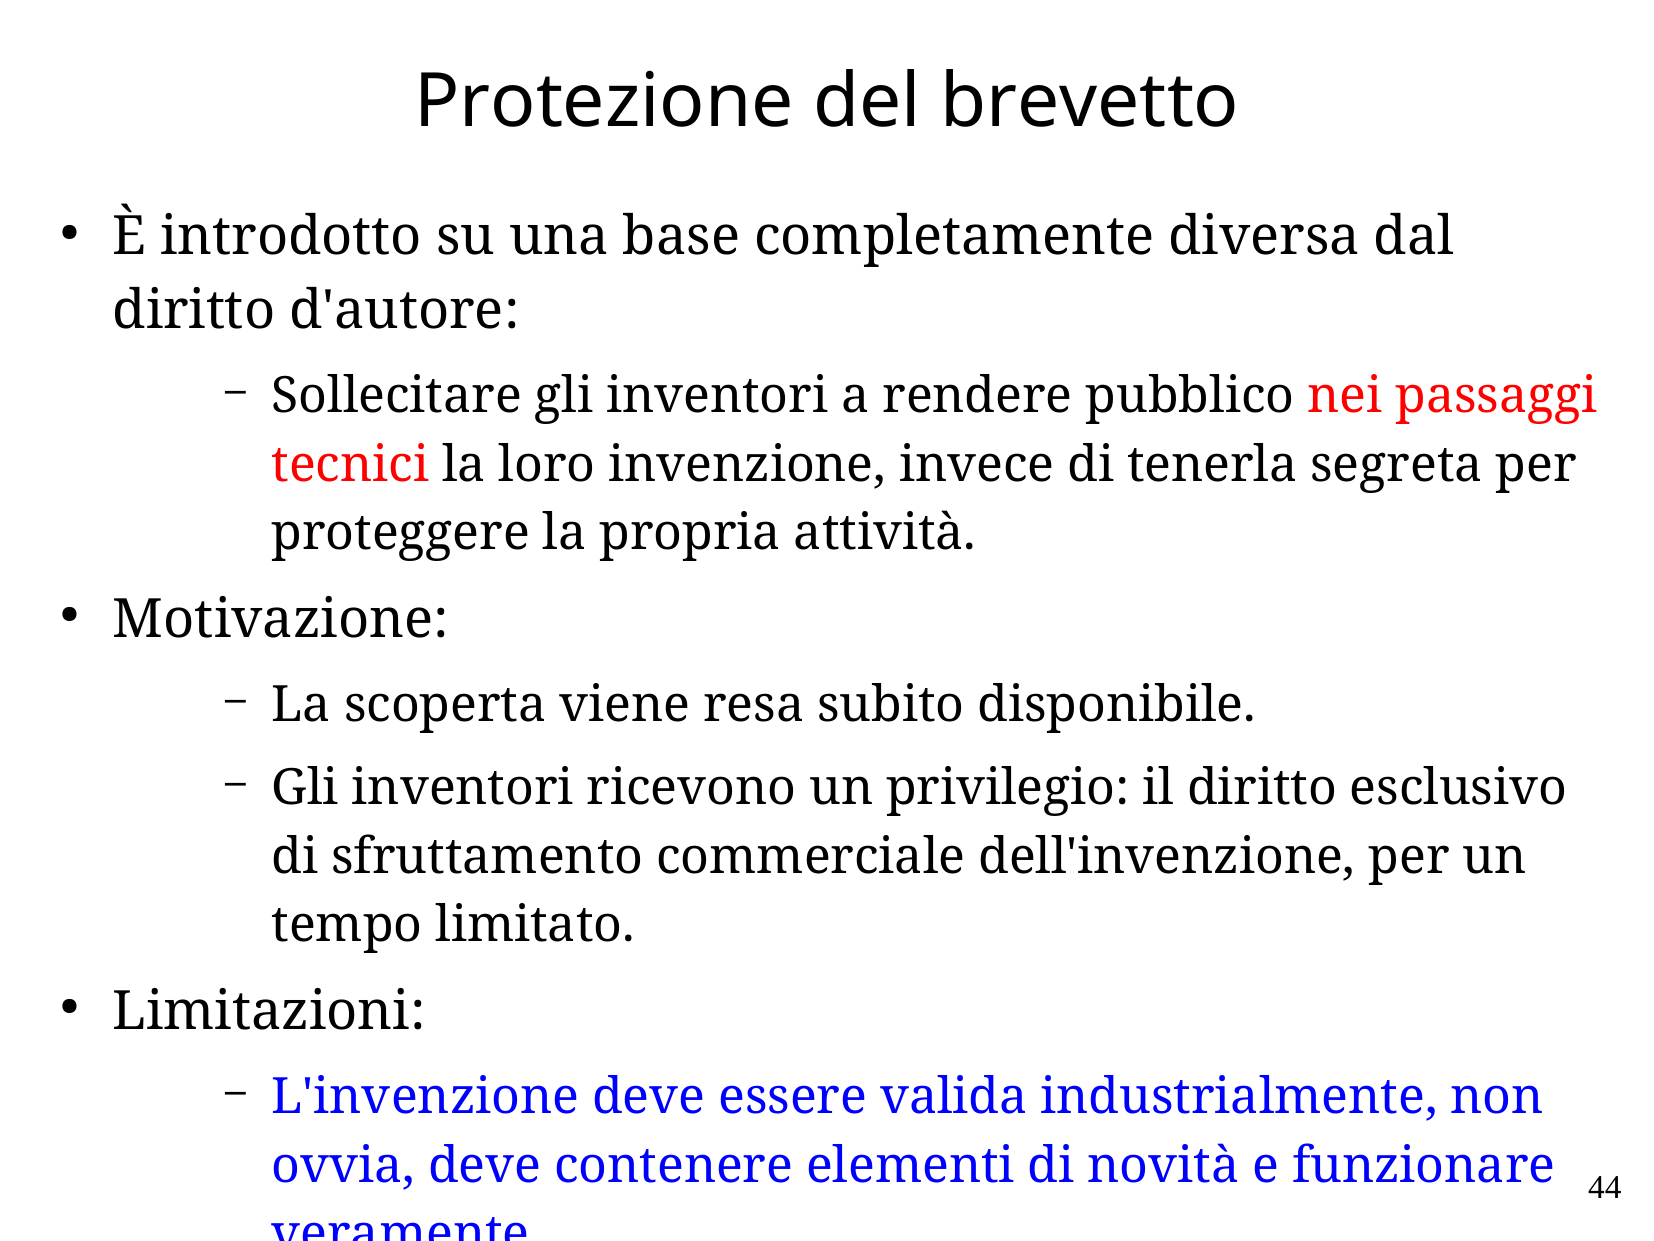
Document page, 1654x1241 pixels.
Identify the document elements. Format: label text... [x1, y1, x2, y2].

title Protezione del brevetto [37, 30, 1617, 166]
list È introdotto su una base completamente diversa dal diritto d'autore: Sollecitare gli inventori a rendere pubblico nei passaggi tecnici la loro invenzione, invece di tenerla segreta per proteggere la propria attività. Motivazione: La scoperta viene resa subito disponibile. Gli inventori ricevono un privilegio: il diritto esclusivo di sfruttamento commerciale dell'invenzione, per un tempo limitato. Limitazioni: L'invenzione deve essere valida industrialmente, non ovvia, deve contenere elementi di novità e funzionare veramente. Il brevetto è concesso da un ufficio apposito che valuta la richiesta. [42, 196, 1612, 1187]
